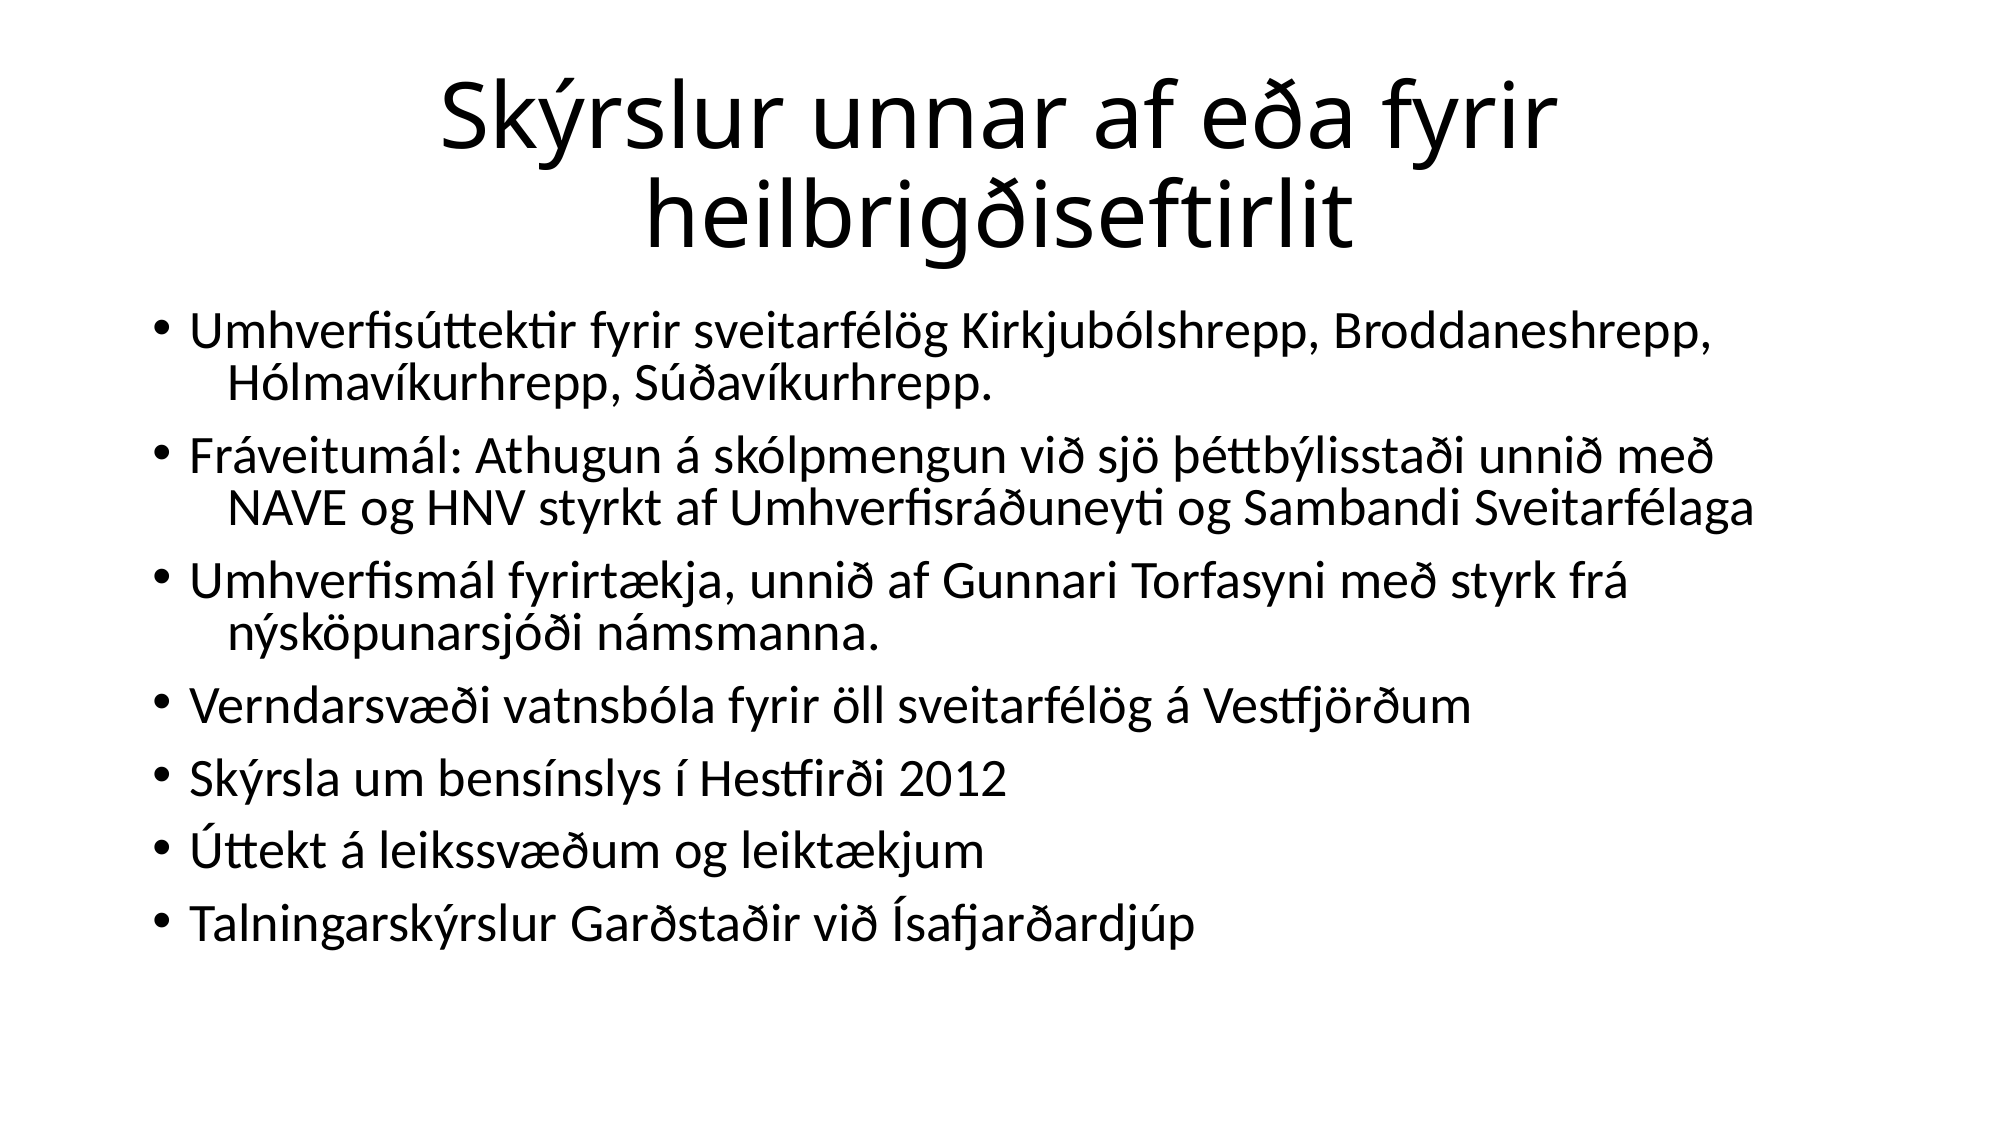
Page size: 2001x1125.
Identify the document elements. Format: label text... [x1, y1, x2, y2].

title Skýrslur unnar af eða fyrir heilbrigðiseftirlit [137, 59, 1863, 278]
list Umhverfisúttektir fyrir sveitarfélög Kirkjubólshrepp, Broddaneshrepp, Hólmavíkurhrepp, Súðavíkurhrepp. Fráveitumál: Athugun á skólpmengun við sjö þéttbýlisstaði unnið með NAVE og HNV styrkt af Umhverfisráðuneyti og Sambandi Sveitarfélaga Umhverfismál fyrirtækja, unnið af Gunnari Torfasyni með styrk frá nýsköpunarsjóði námsmanna. Verndarsvæði vatnsbóla fyrir öll sveitarfélög á Vestfjörðum Skýrsla um bensínslys í Hestfirði 2012 Úttekt á leikssvæðum og leiktækjum Talningarskýrslur Garðstaðir við Ísafjarðardjúp [137, 299, 1863, 1014]
